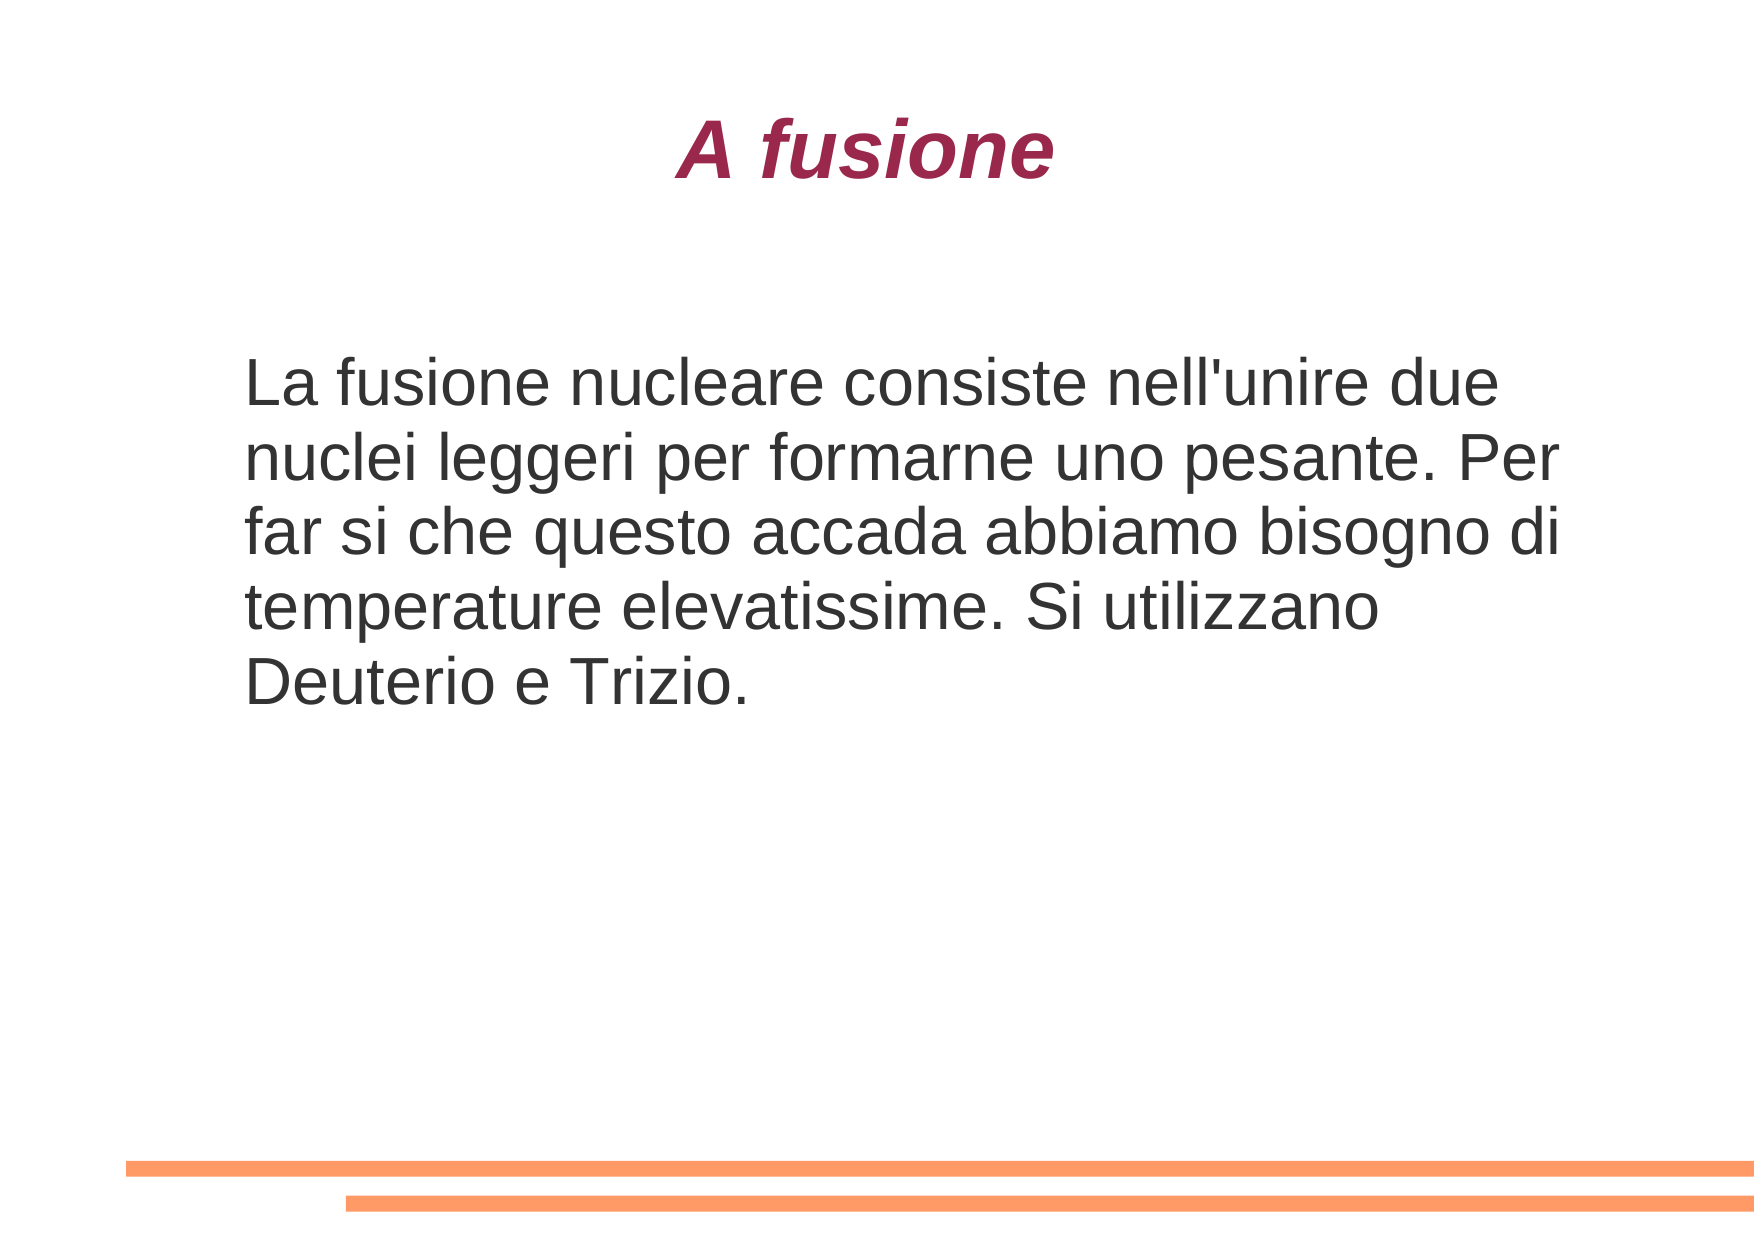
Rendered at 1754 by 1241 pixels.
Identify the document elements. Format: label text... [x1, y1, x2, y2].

title A fusione [128, 46, 1627, 254]
list La fusione nucleare consiste nell'unire due nuclei leggeri per formarne uno pesante. Per far si che questo accada abbiamo bisogno di temperature elevatissime. Si utilizzano Deuterio e Trizio. [161, 344, 1627, 1127]
